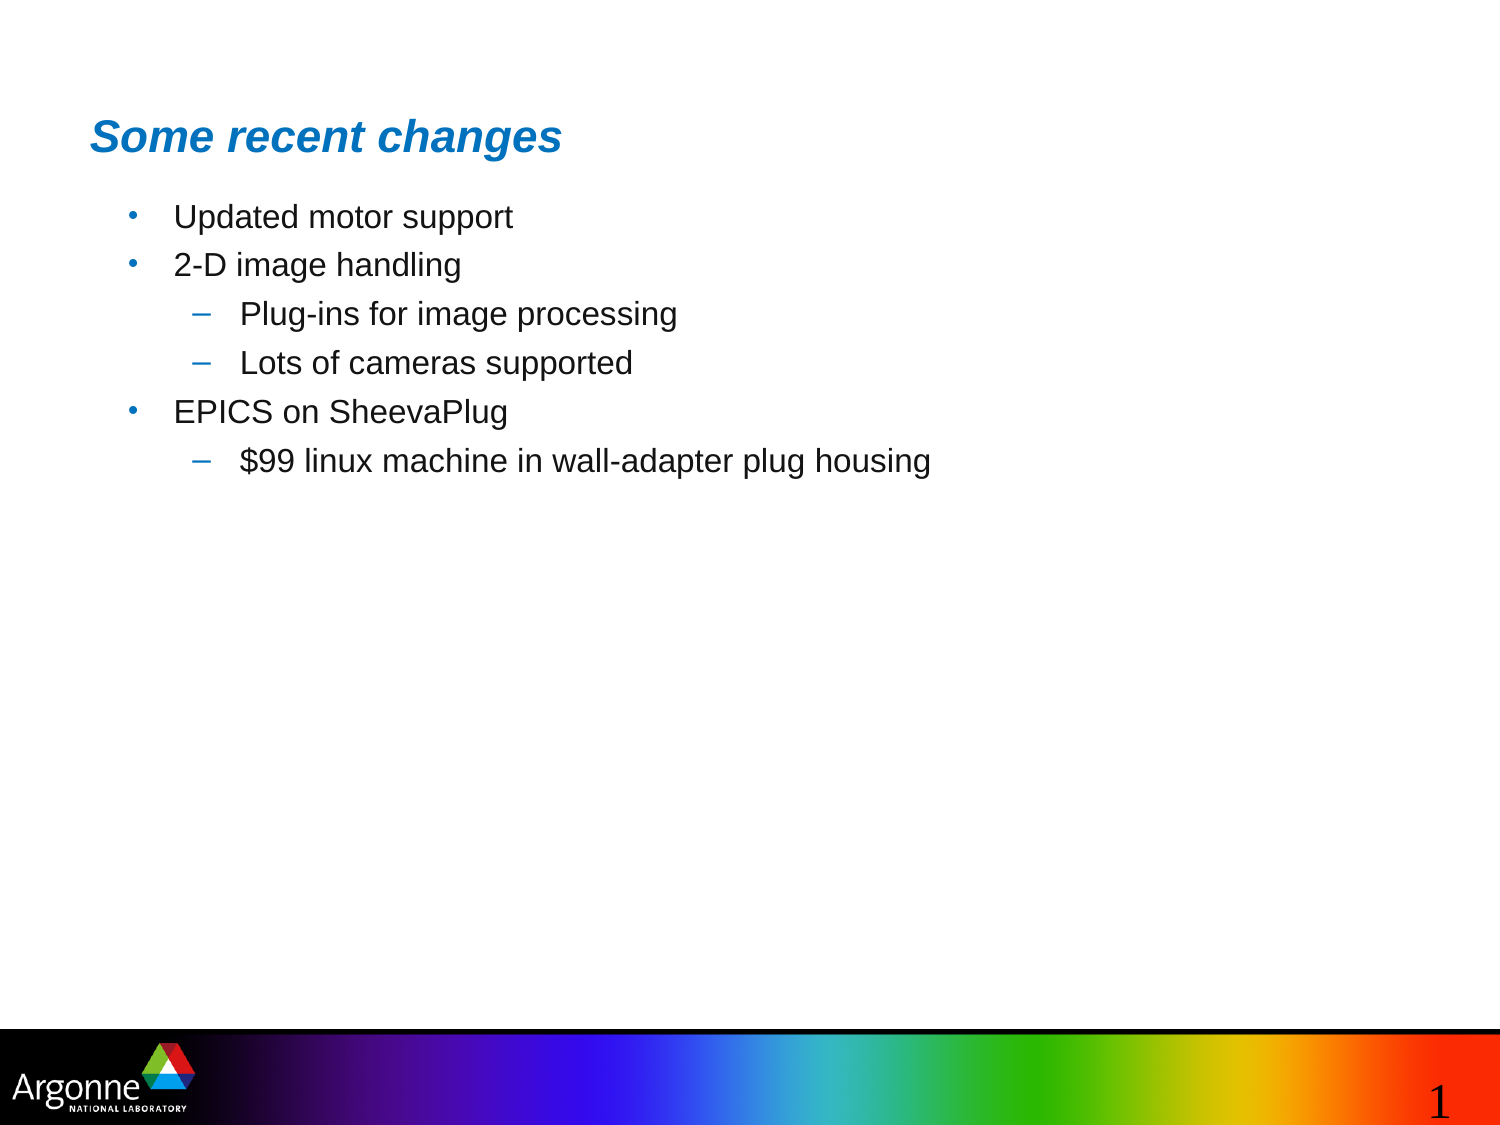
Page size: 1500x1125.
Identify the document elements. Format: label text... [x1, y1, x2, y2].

title Some recent changes [75, 112, 1380, 170]
picture [0, 1029, 1500, 1125]
list Updated motor support 2-D image handling Plug-ins for image processing Lots of cameras supported EPICS on SheevaPlug $99 linux machine in wall-adapter plug housing [112, 187, 1357, 487]
